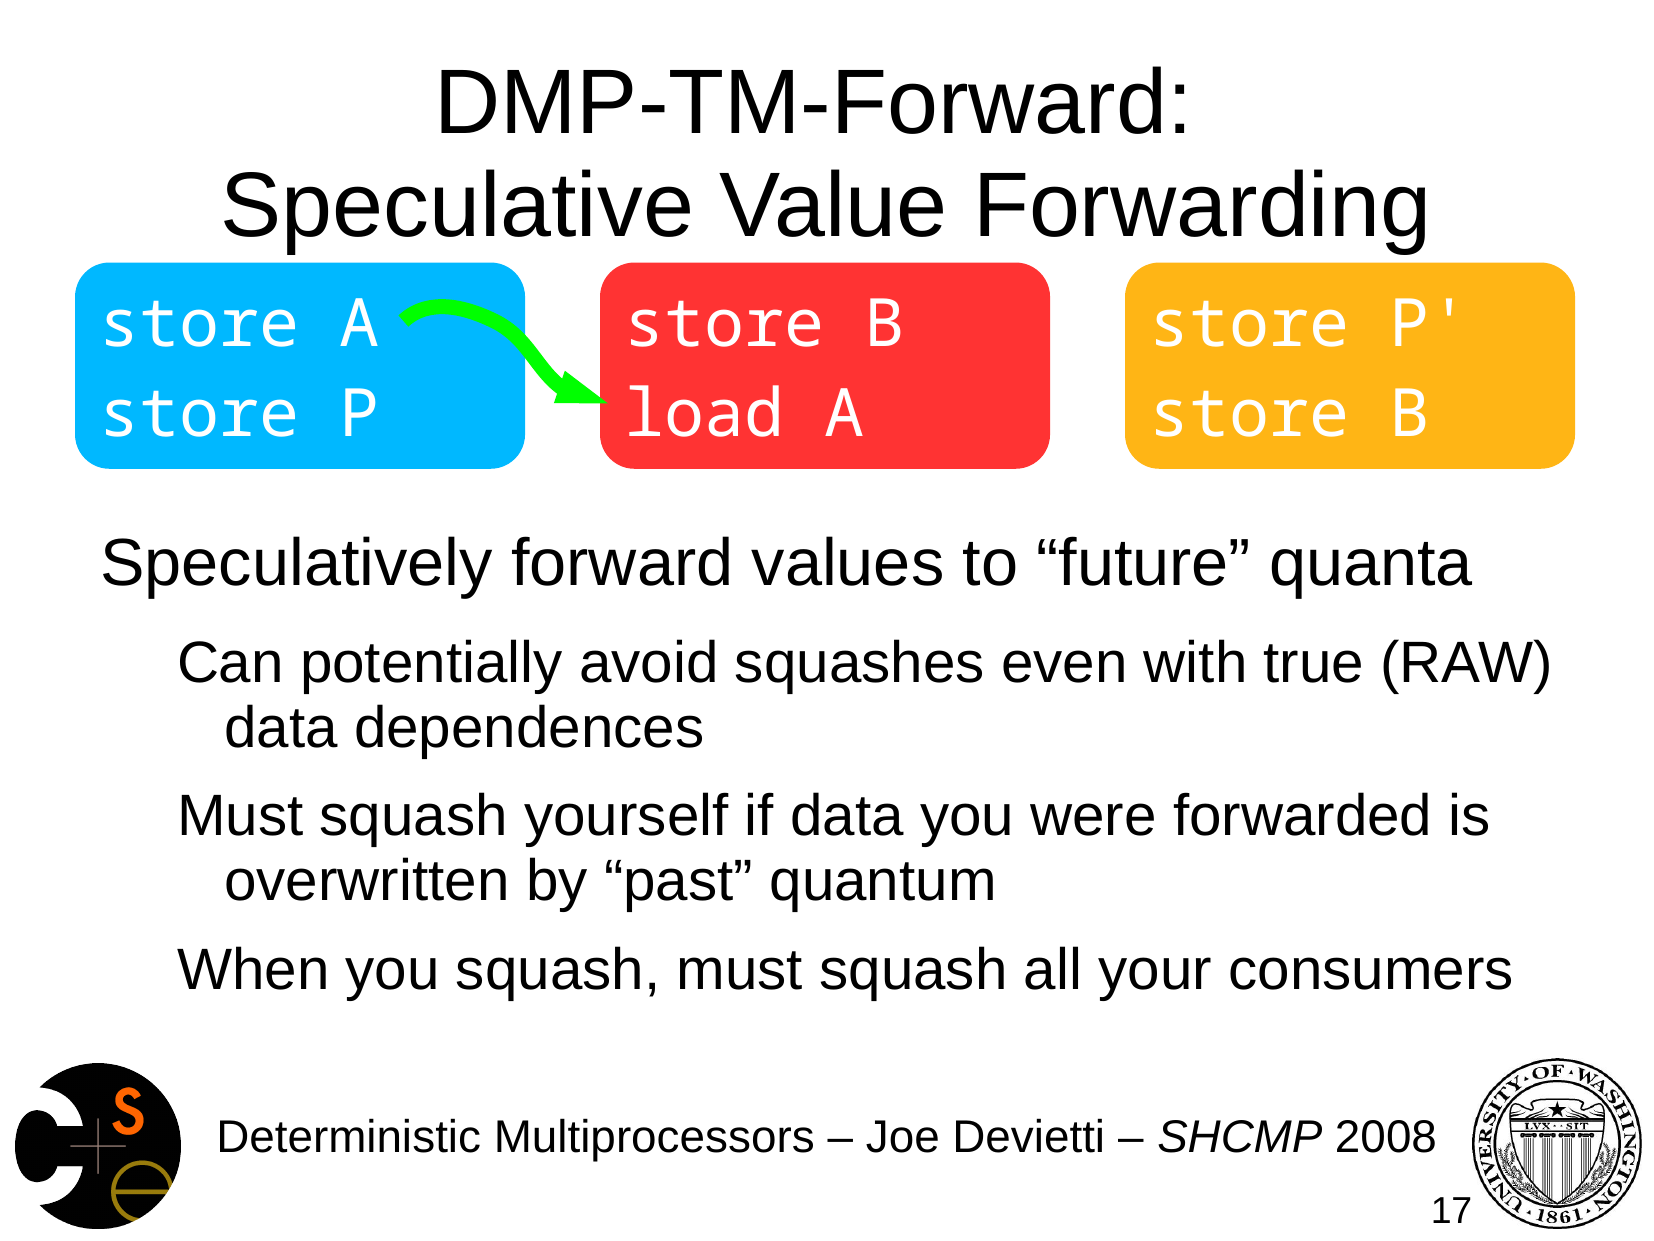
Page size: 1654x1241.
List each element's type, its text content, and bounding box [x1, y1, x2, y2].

text_box store P' store B [1125, 262, 1576, 469]
picture [15, 1063, 181, 1229]
title DMP-TM-Forward: Speculative Value Forwarding [82, 39, 1571, 267]
list Speculatively forward values to “future” quanta Can potentially avoid squashes even with true (RAW) data dependences Must squash yourself if data you were forwarded is overwritten by “past” quantum When you squash, must squash all your consumers [82, 525, 1571, 1094]
picture [1472, 1058, 1642, 1229]
text_box store A store P [75, 262, 526, 469]
text_box store B load A [600, 262, 1051, 469]
